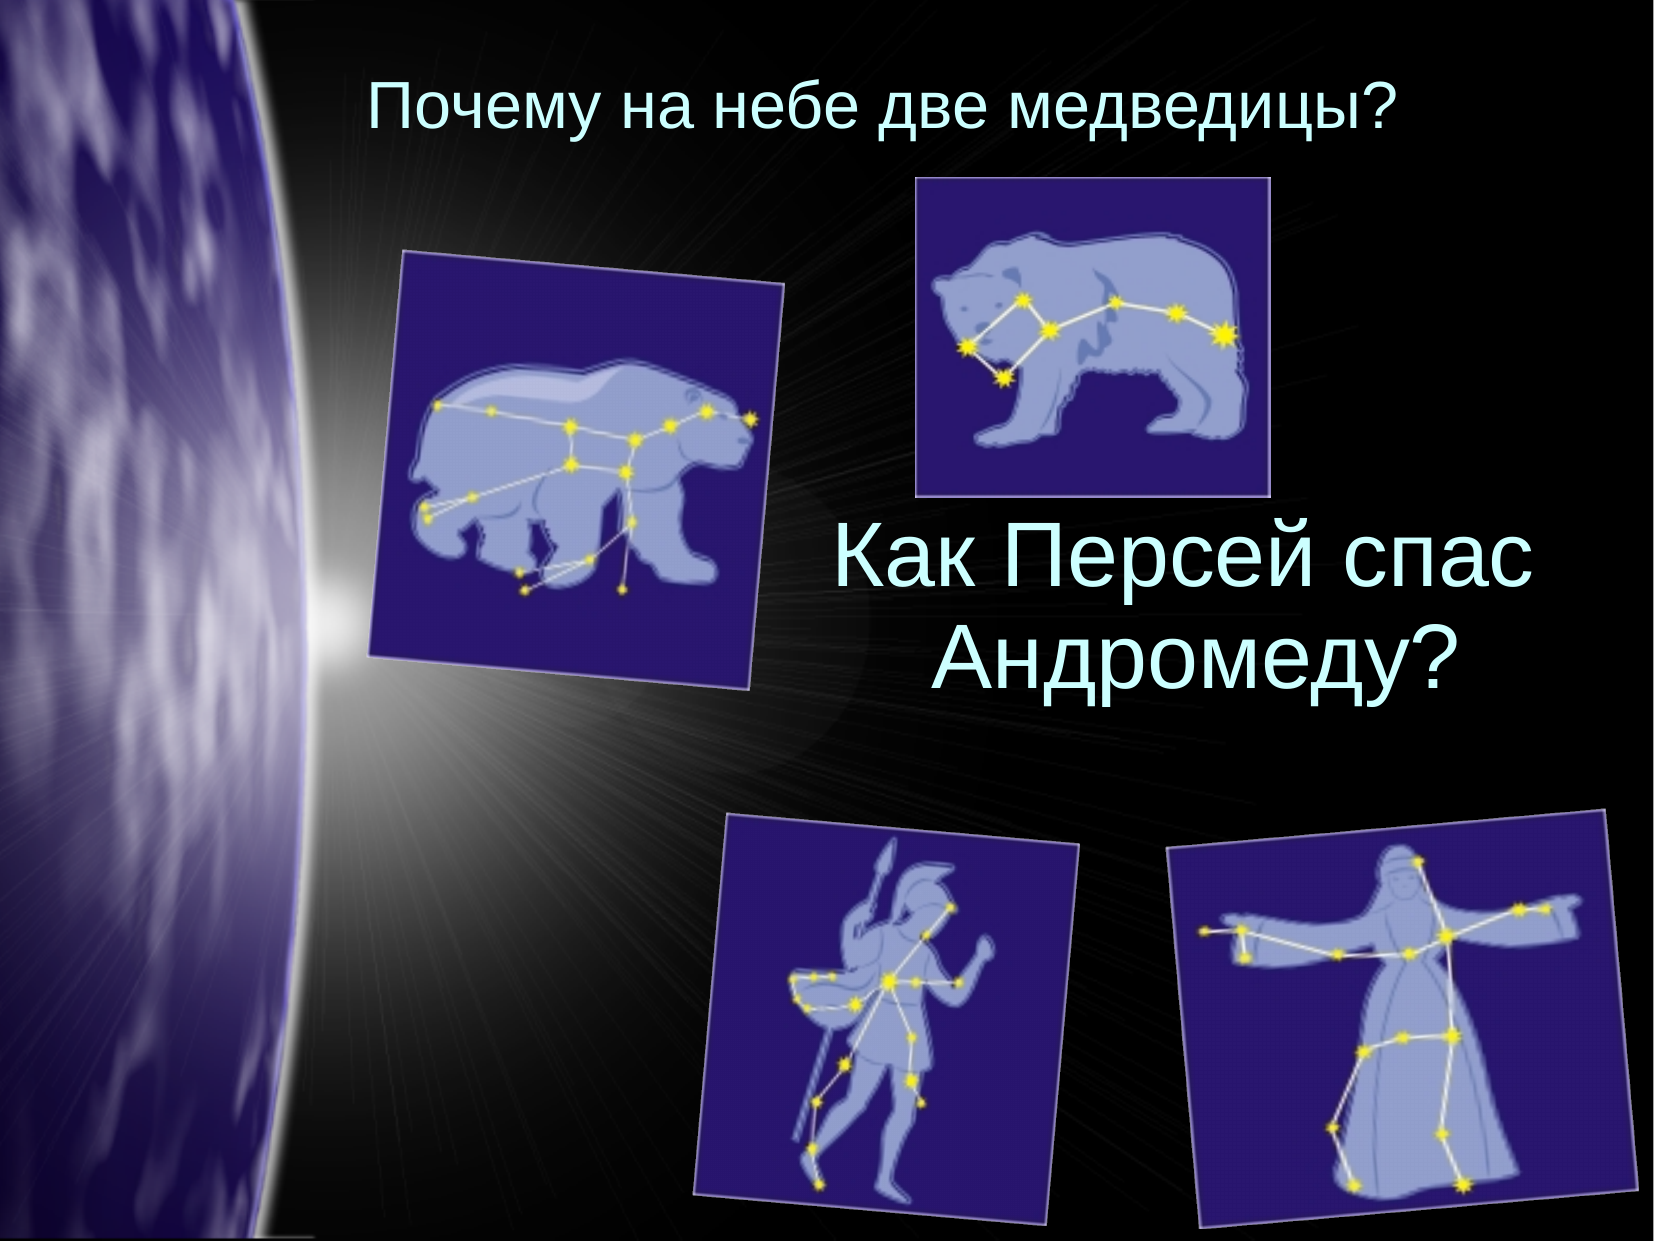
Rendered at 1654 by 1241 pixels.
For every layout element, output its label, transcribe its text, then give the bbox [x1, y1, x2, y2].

picture [0, 0, 1654, 1241]
title Как Персей спас Андромеду? [477, 501, 1654, 710]
subtitle Почему на небе две медведицы? [177, 0, 1590, 477]
